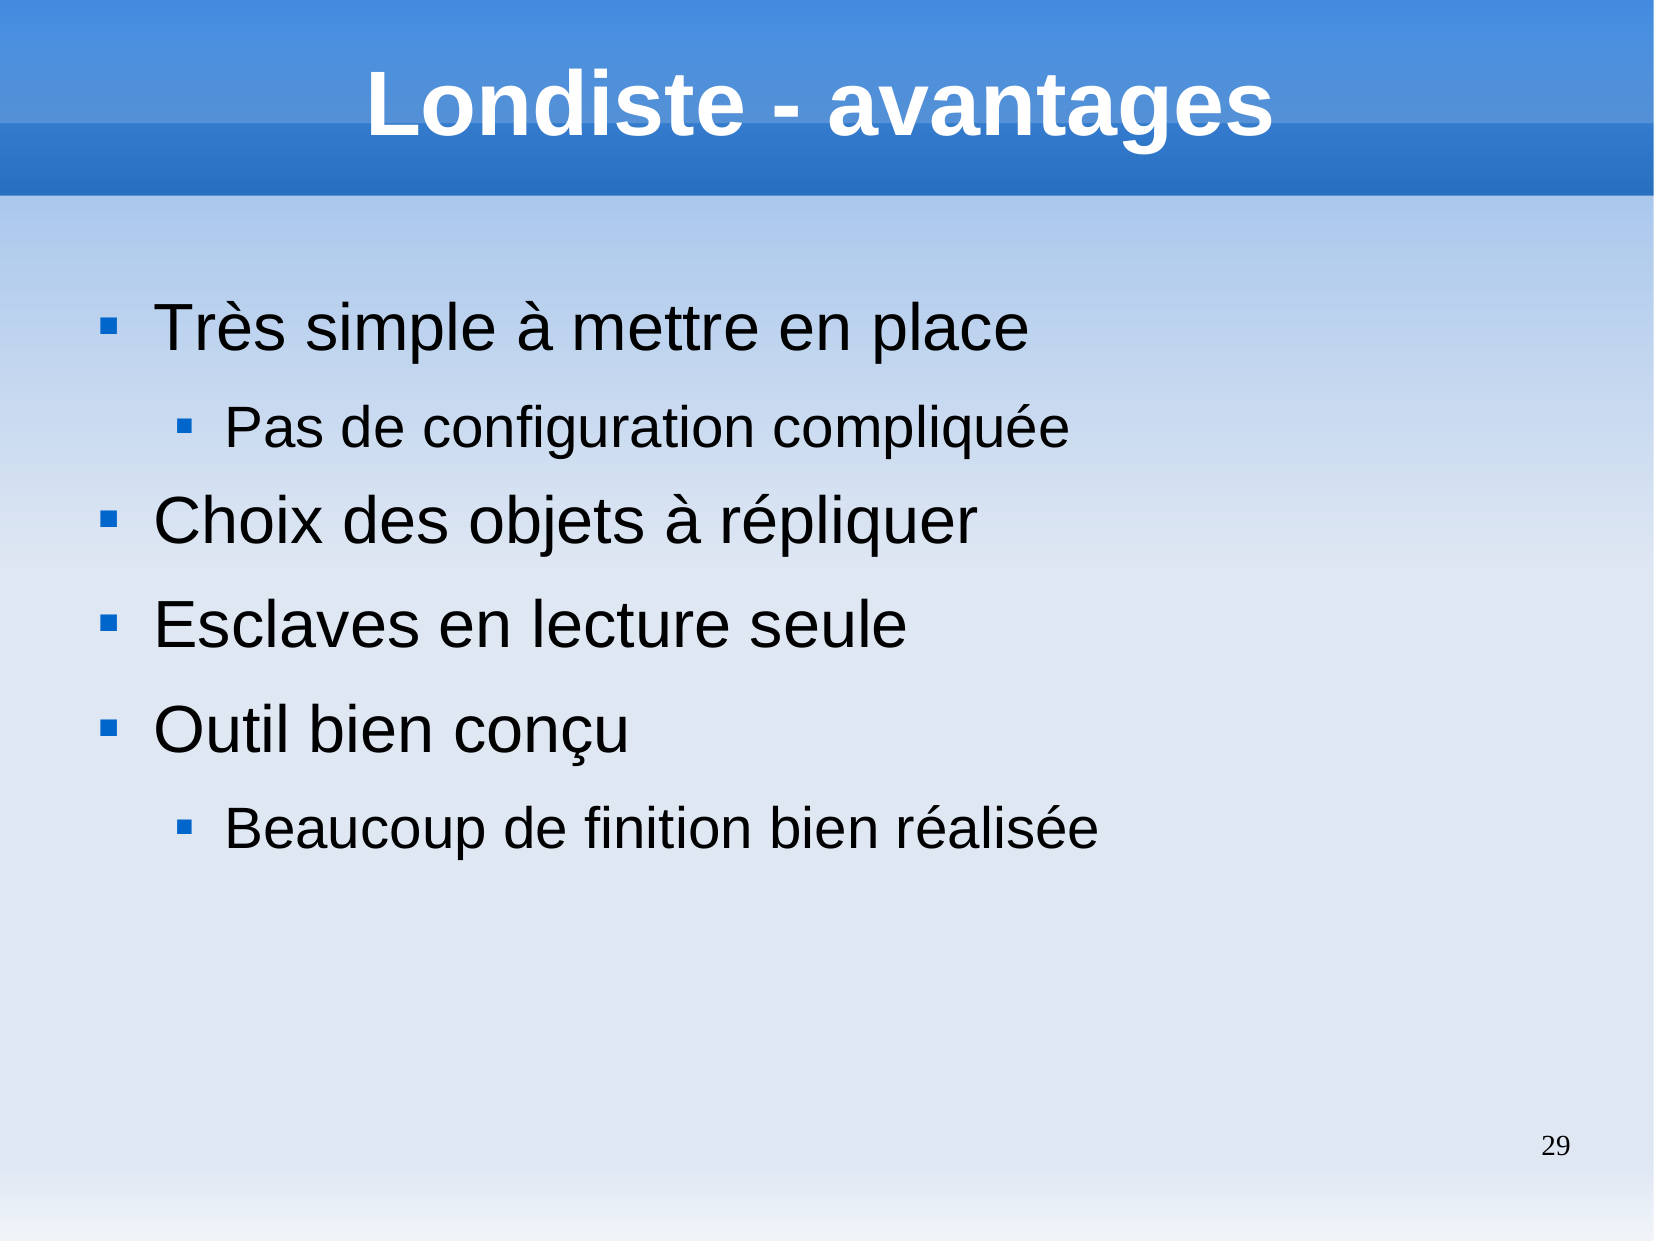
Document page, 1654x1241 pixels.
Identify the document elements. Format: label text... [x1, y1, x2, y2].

list Très simple à mettre en place Pas de configuration compliquée Choix des objets à répliquer Esclaves en lecture seule Outil bien conçu Beaucoup de finition bien réalisée [82, 290, 1571, 1094]
picture [0, 0, 1654, 1241]
title Londiste - avantages [76, 7, 1565, 200]
